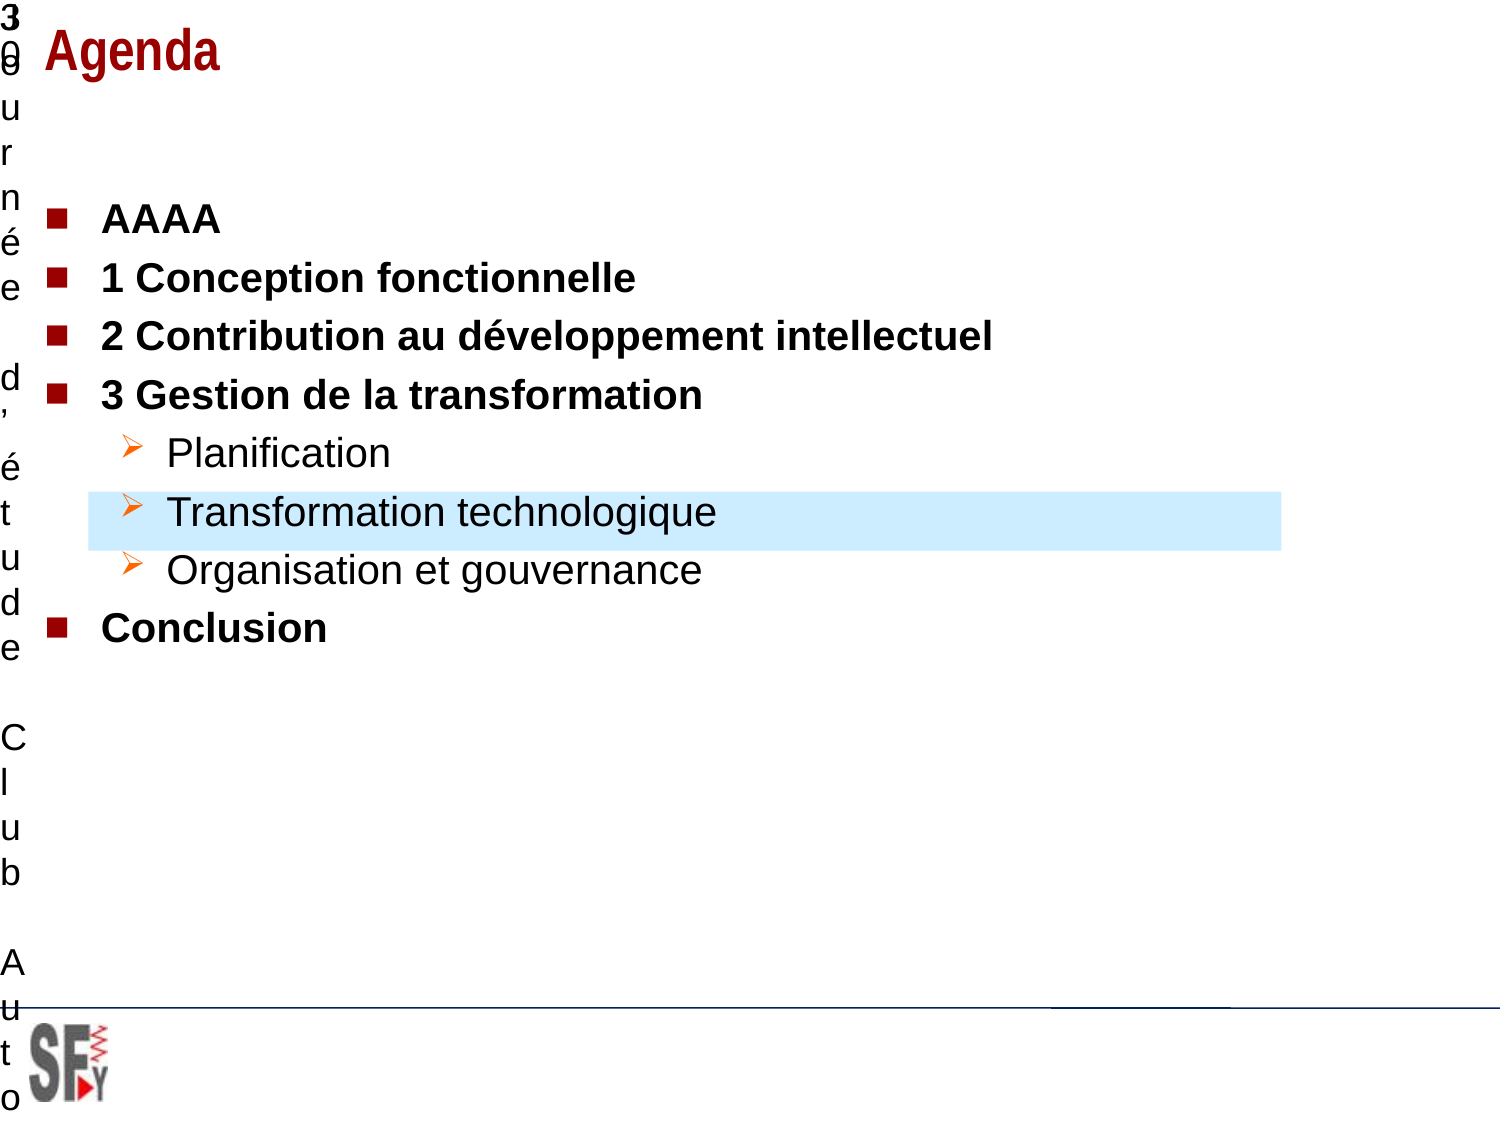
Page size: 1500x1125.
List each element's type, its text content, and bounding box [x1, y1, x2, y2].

picture [29, 1023, 108, 1102]
title Agenda [29, 12, 1471, 138]
list AAAA 1 Conception fonctionnelle 2 Contribution au développement intellectuel 3 Gestion de la transformation Planification Transformation technologique Organisation et gouvernance Conclusion [29, 184, 1471, 988]
